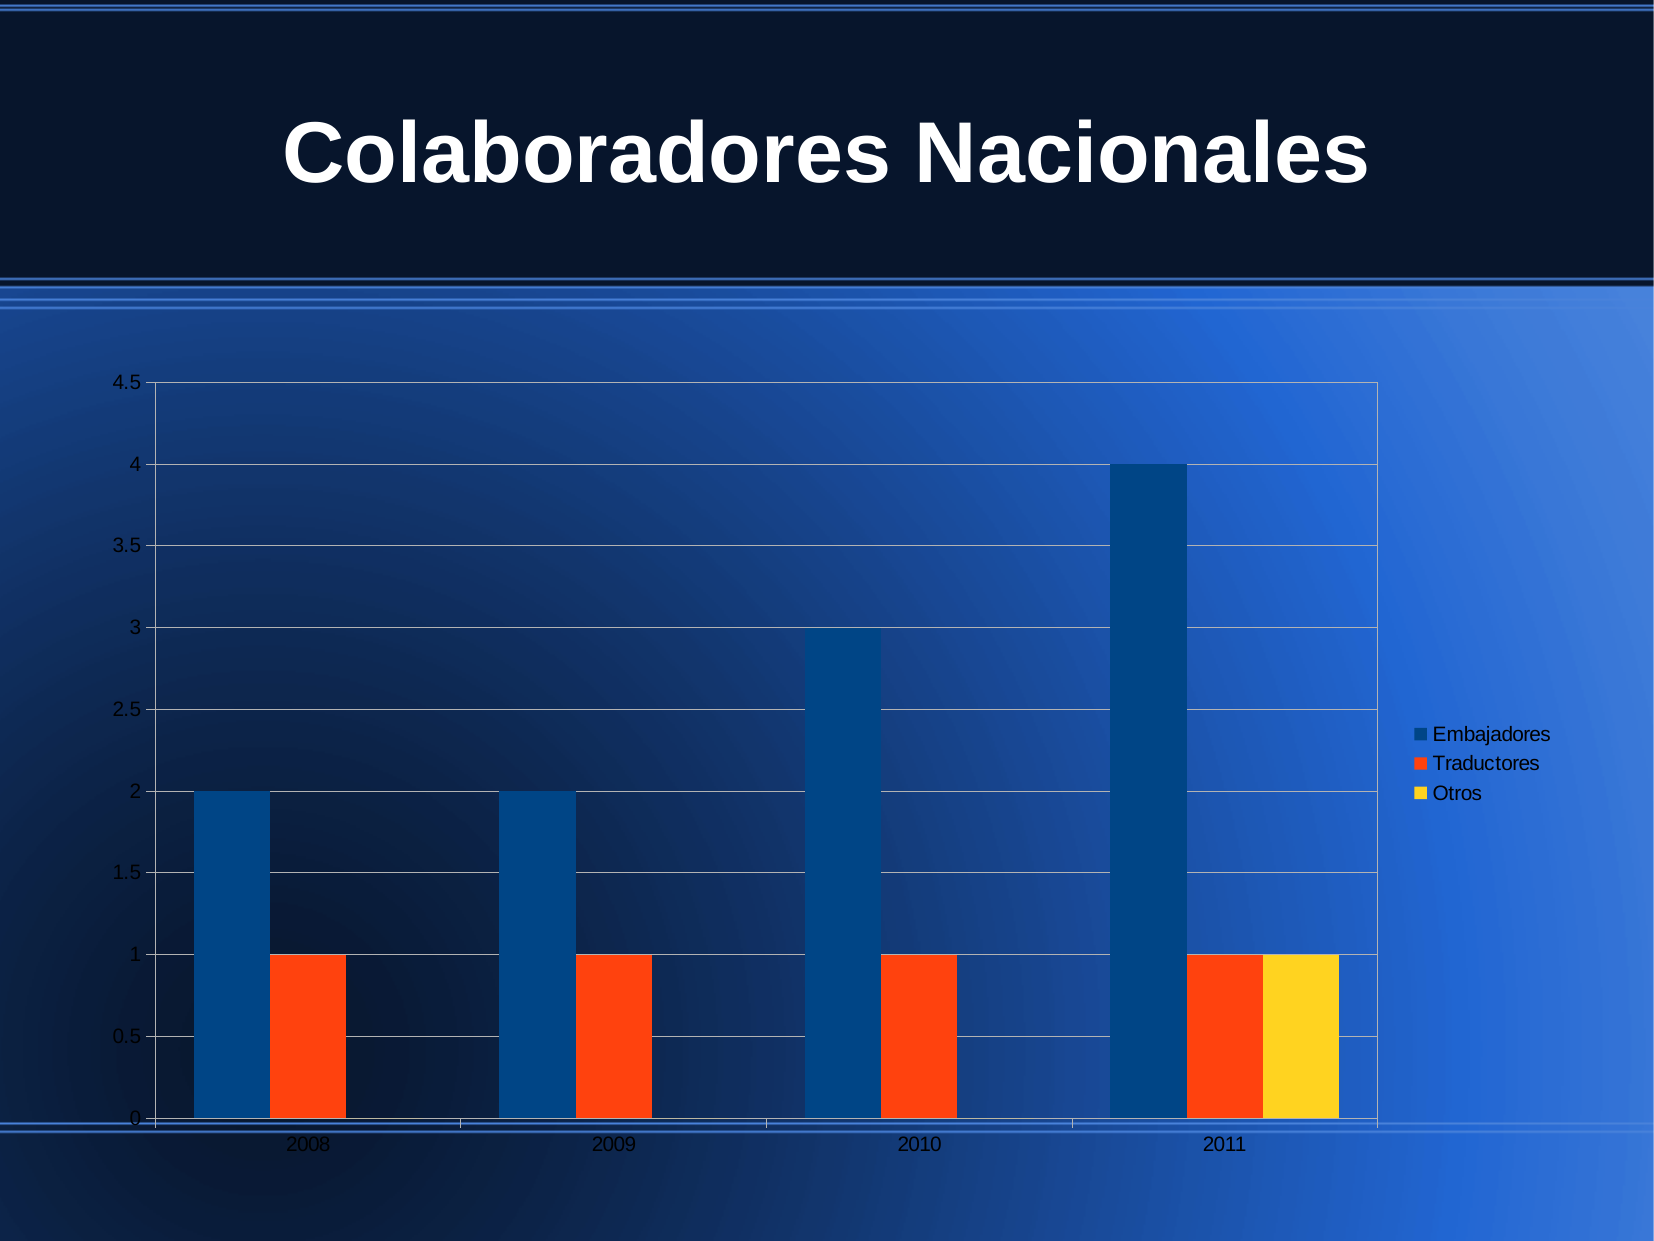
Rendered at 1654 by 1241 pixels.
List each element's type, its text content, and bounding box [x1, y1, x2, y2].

title Colaboradores Nacionales [82, 49, 1571, 257]
picture [0, 0, 1654, 1241]
chart [82, 354, 1571, 1173]
